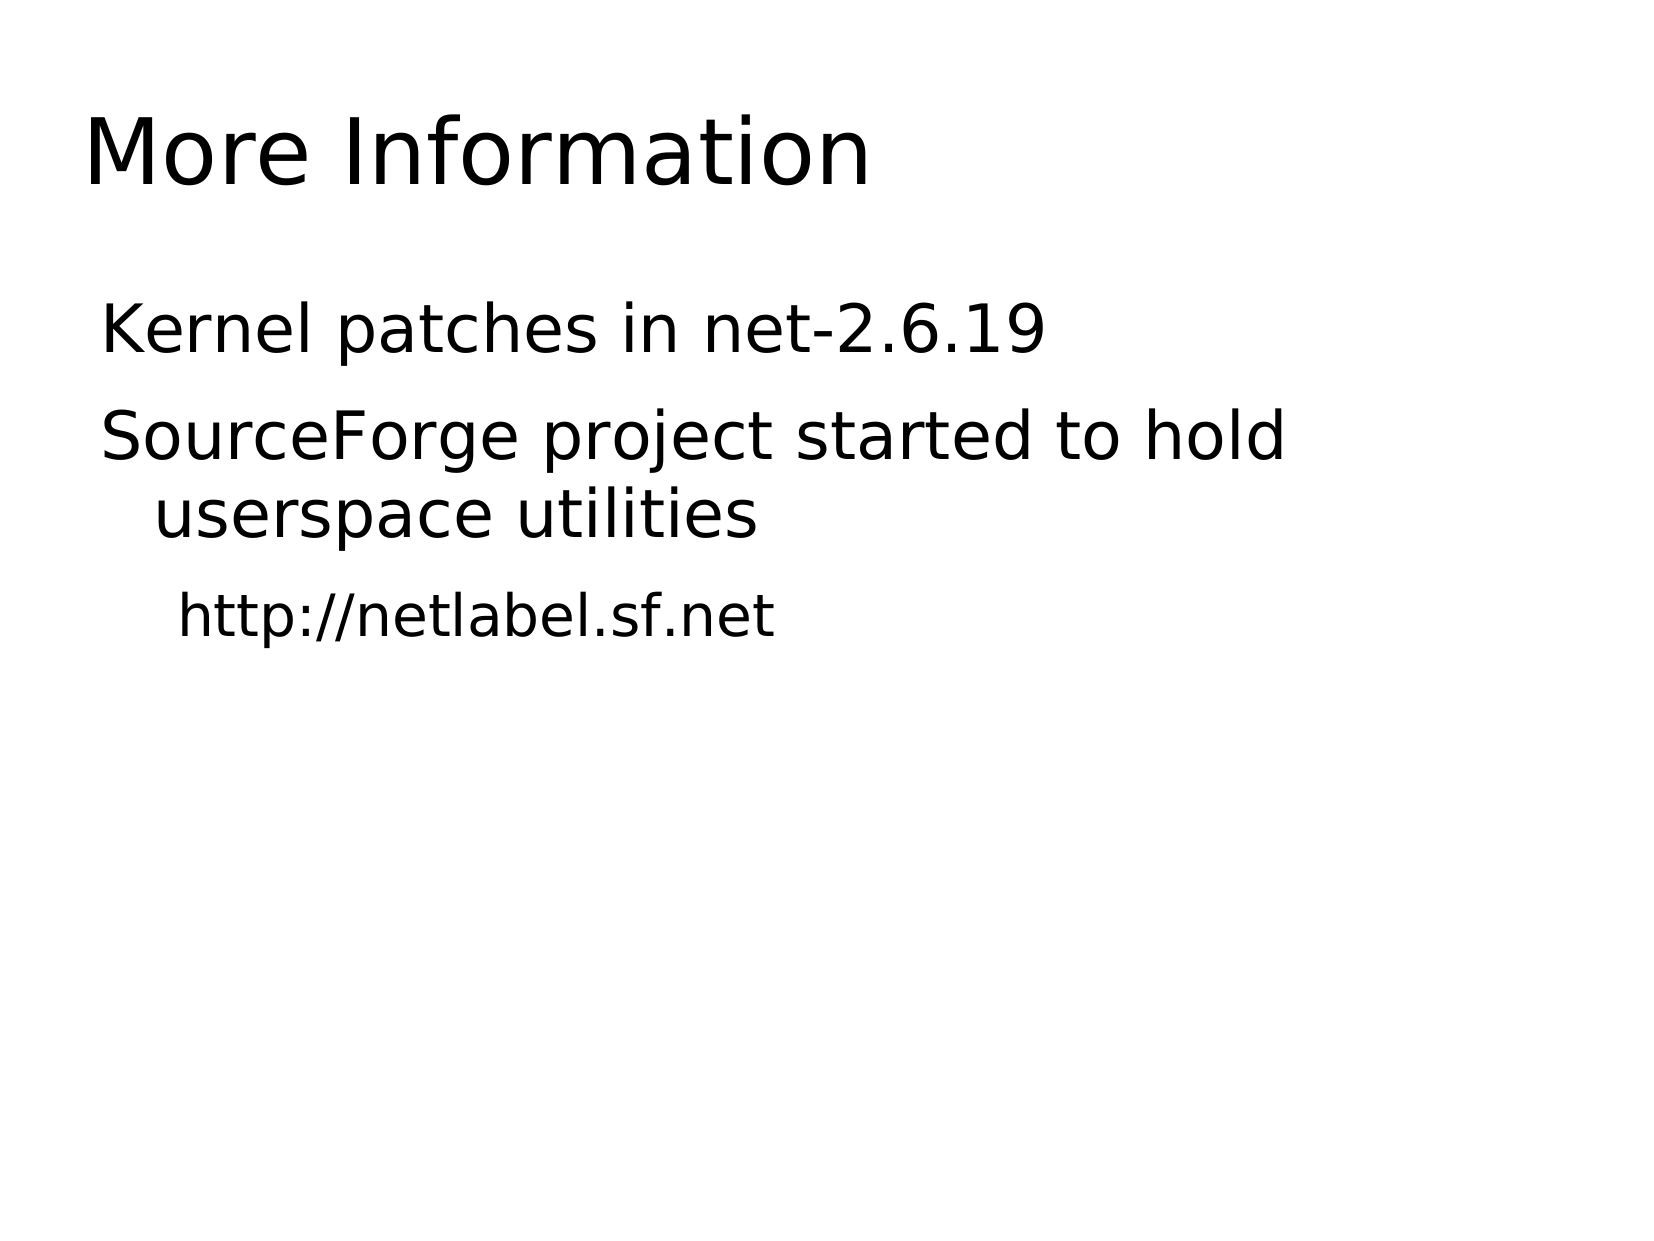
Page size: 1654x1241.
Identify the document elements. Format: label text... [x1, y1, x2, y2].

list Kernel patches in net-2.6.19 SourceForge project started to hold userspace utilities http://netlabel.sf.net [82, 290, 1571, 1109]
title More Information [82, 49, 1571, 257]
